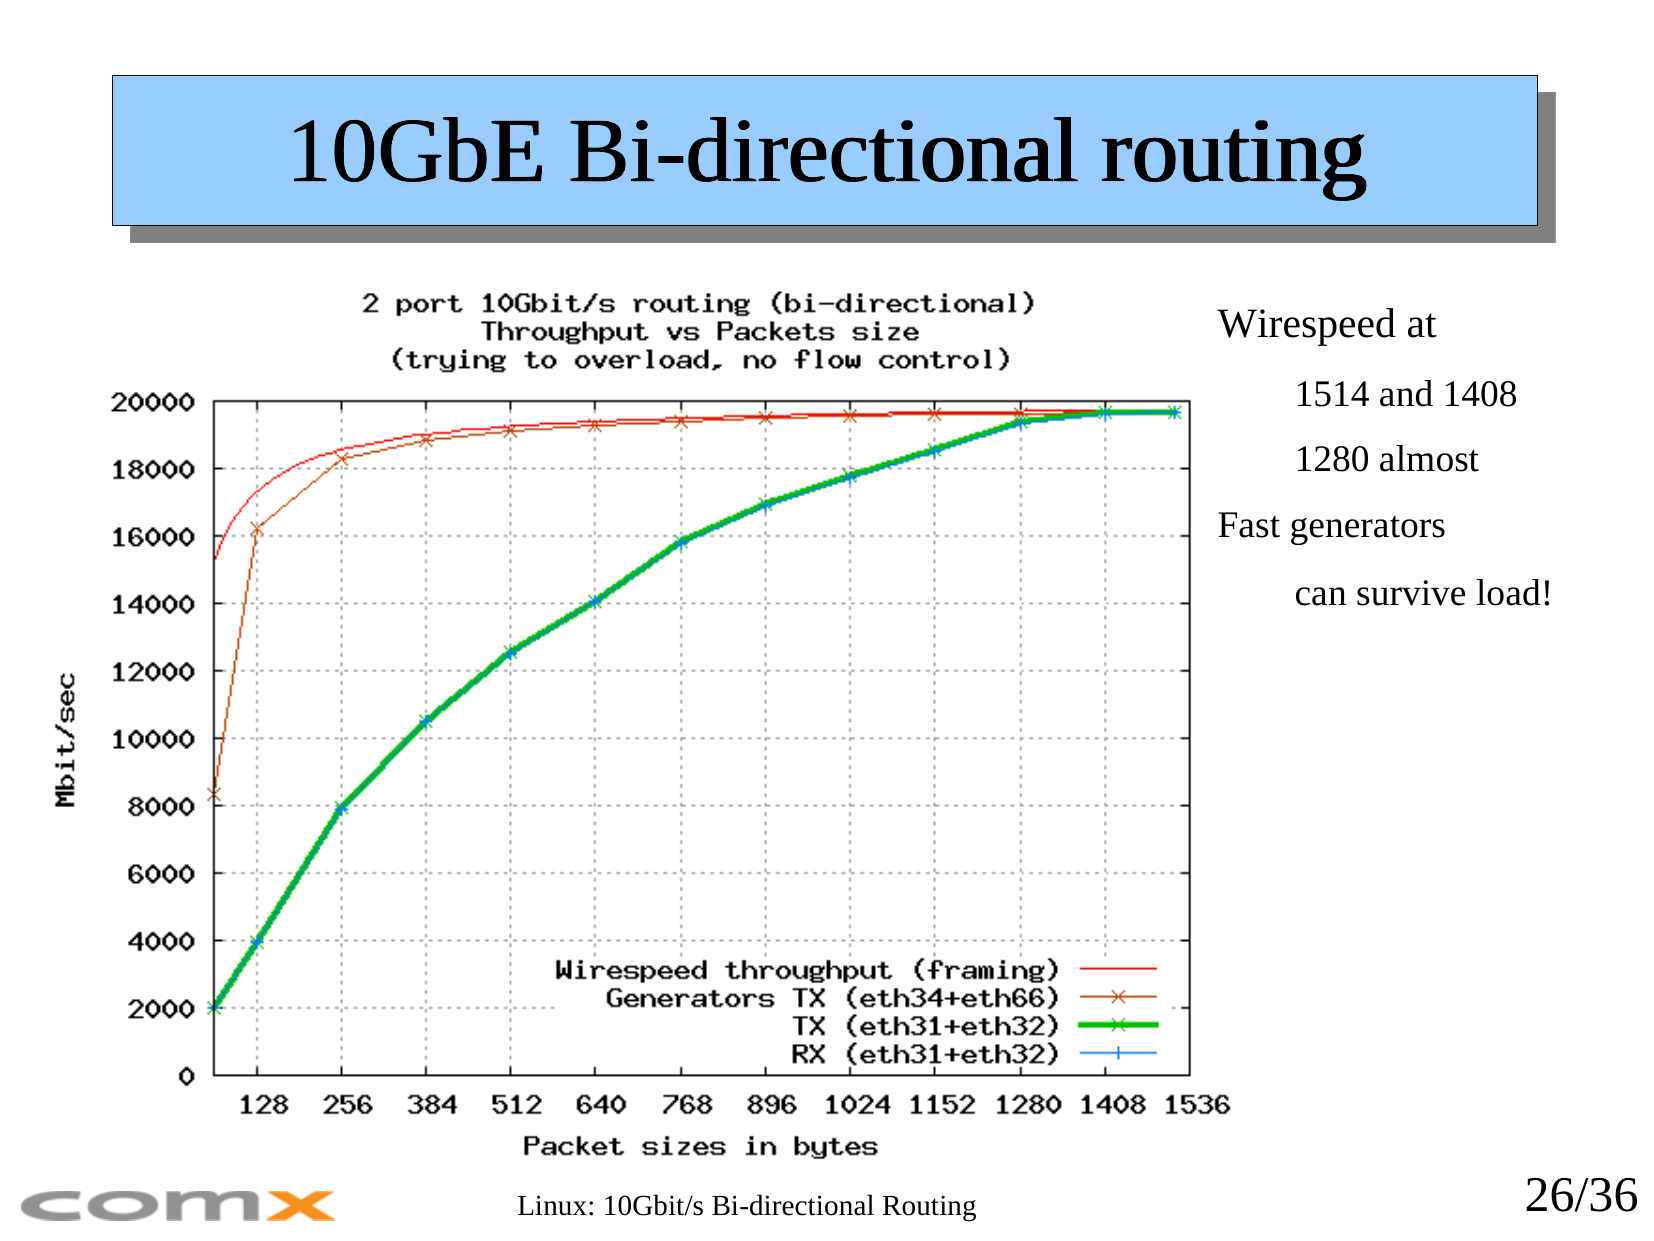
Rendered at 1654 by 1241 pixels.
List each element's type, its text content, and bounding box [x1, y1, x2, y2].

picture [37, 262, 1238, 1162]
picture [21, 1191, 335, 1221]
list Wirespeed at 1514 and 1408 1280 almost Fast generators can survive load! [1200, 300, 1613, 976]
title 10GbE Bi-directional routing [116, 75, 1538, 226]
